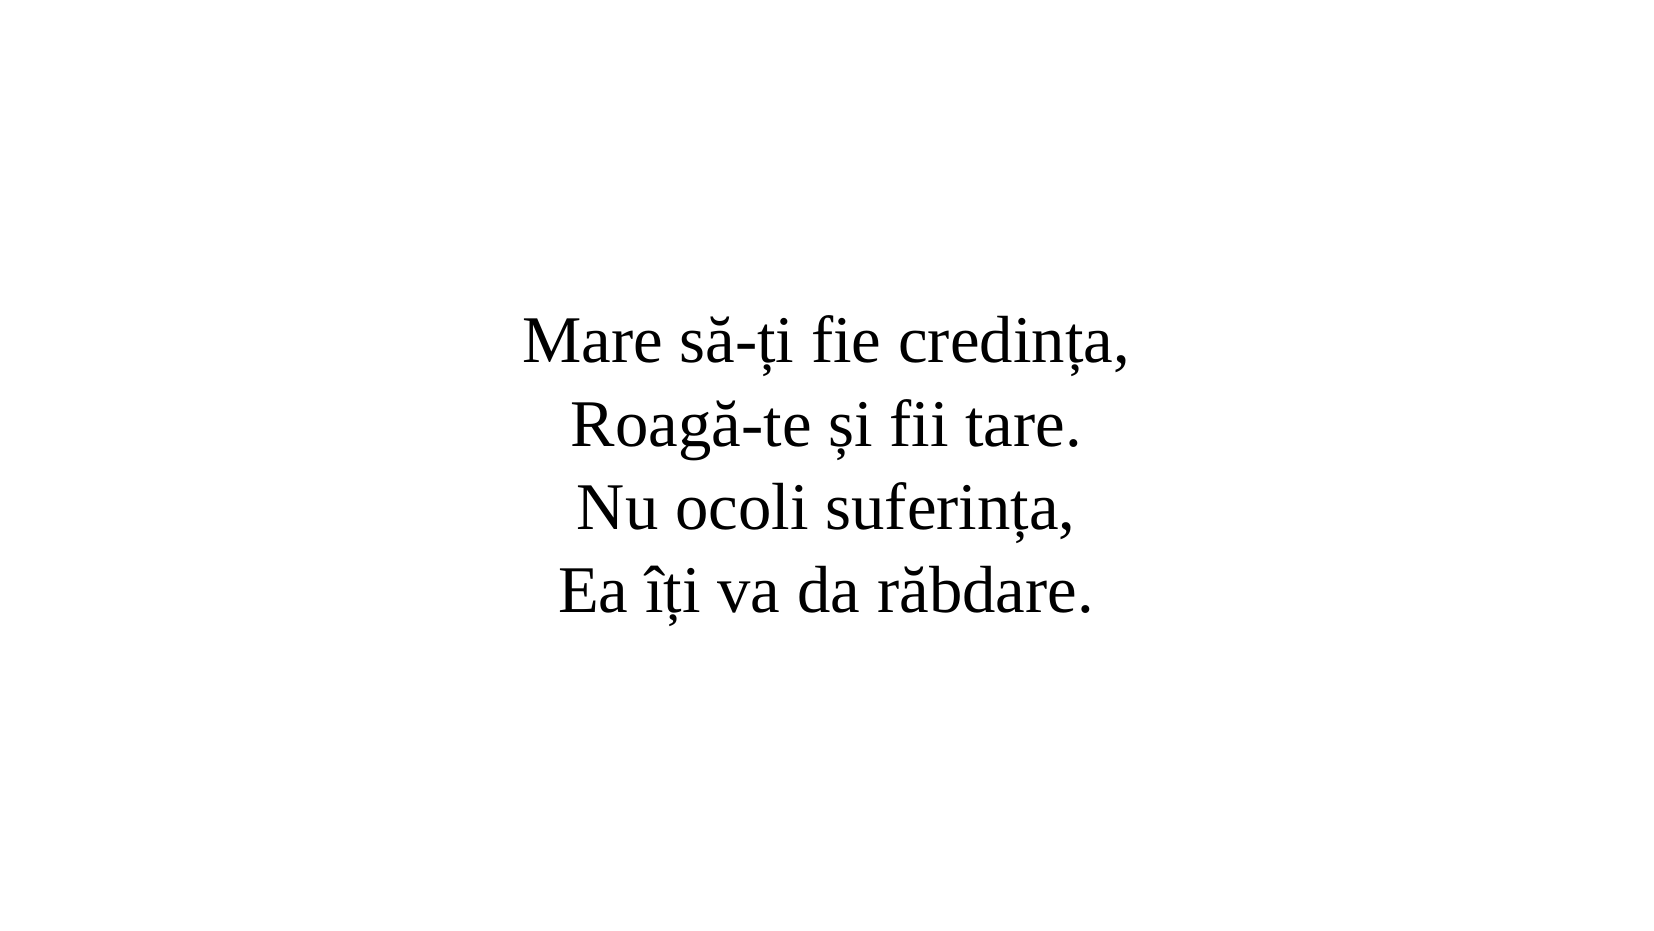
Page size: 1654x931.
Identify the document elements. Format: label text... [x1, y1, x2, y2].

subtitle Mare să-ți fie credința, Roagă-te și fii tare. Nu ocoli suferința, Ea îți va da răbdare. [300, 150, 1354, 781]
